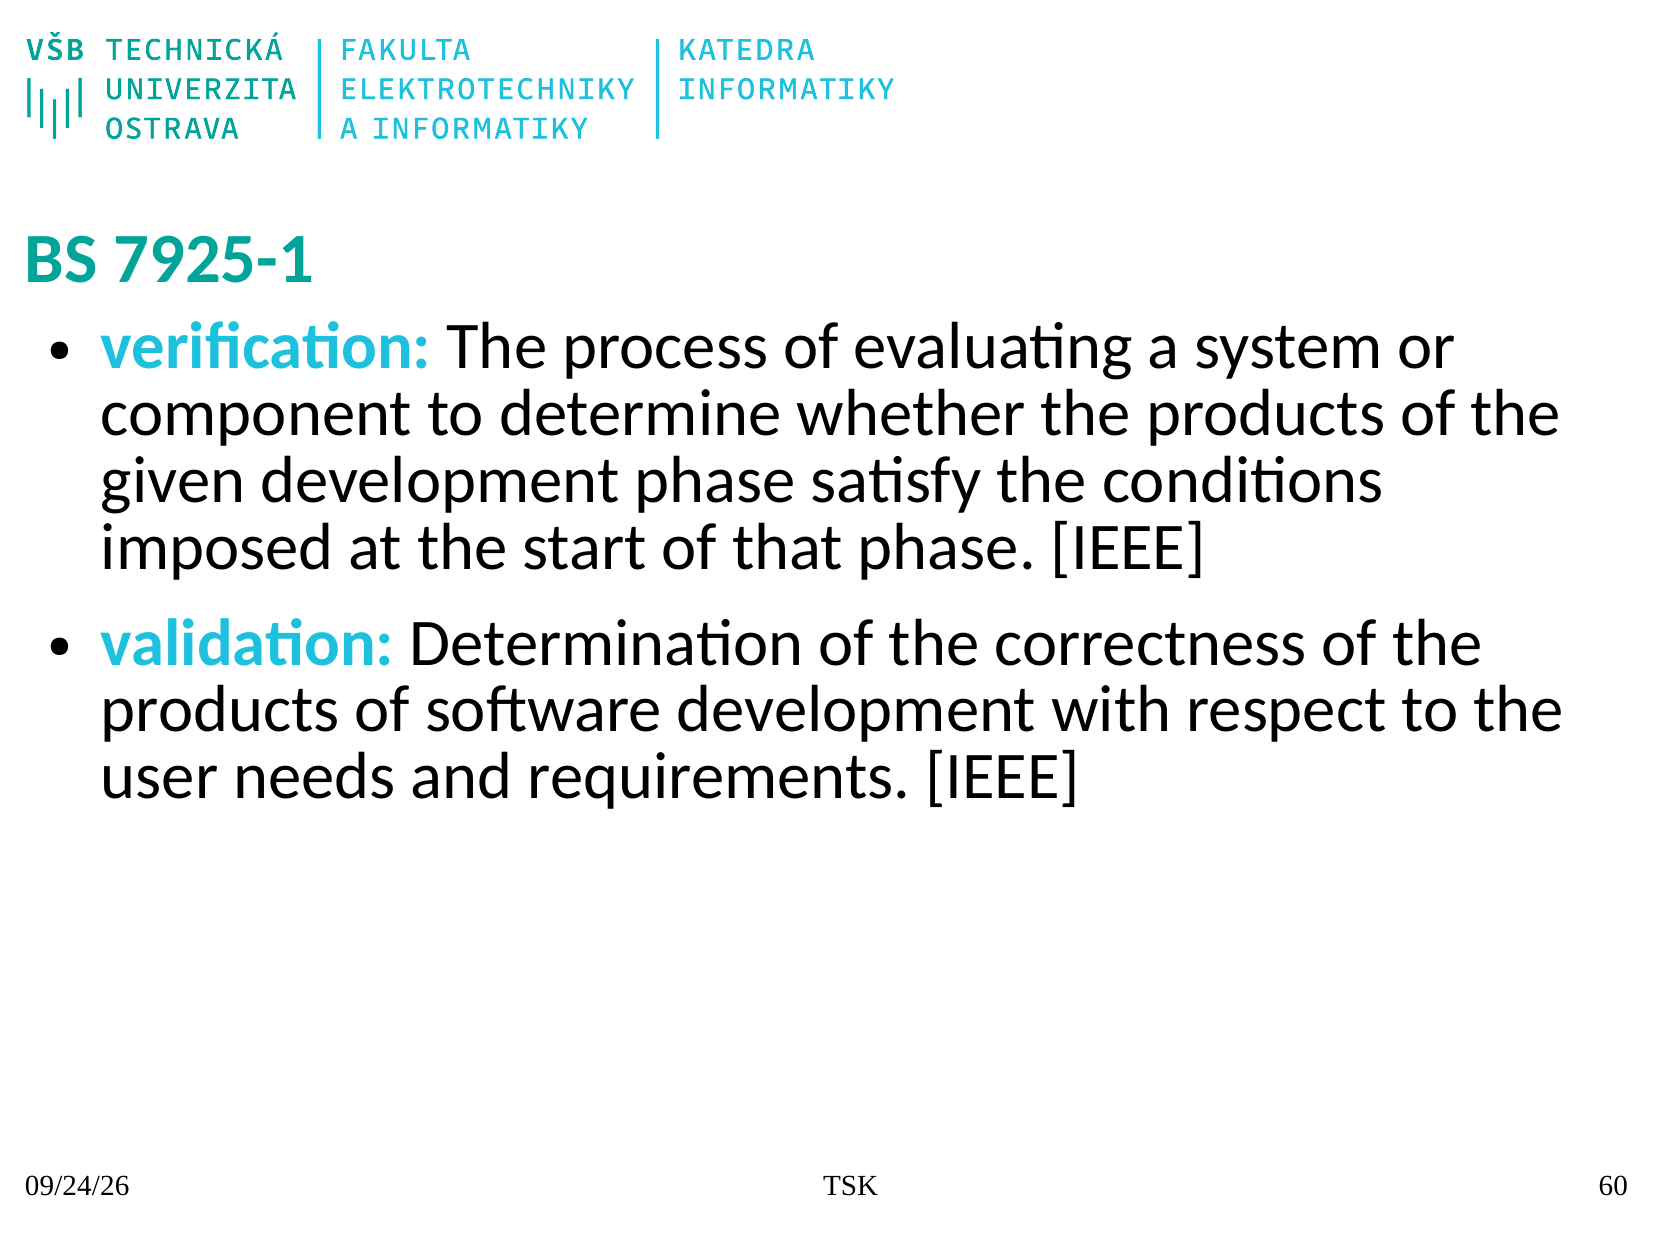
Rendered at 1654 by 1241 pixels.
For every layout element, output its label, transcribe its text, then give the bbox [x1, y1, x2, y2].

list verification: The process of evaluating a system or component to determine whether the products of the given development phase satisfy the conditions imposed at the start of that phase. [IEEE] validation: Determination of the correctness of the products of software development with respect to the user needs and requirements. [IEEE] [30, 318, 1629, 1146]
picture [26, 31, 894, 139]
title BS 7925-1 [24, 169, 1629, 300]
